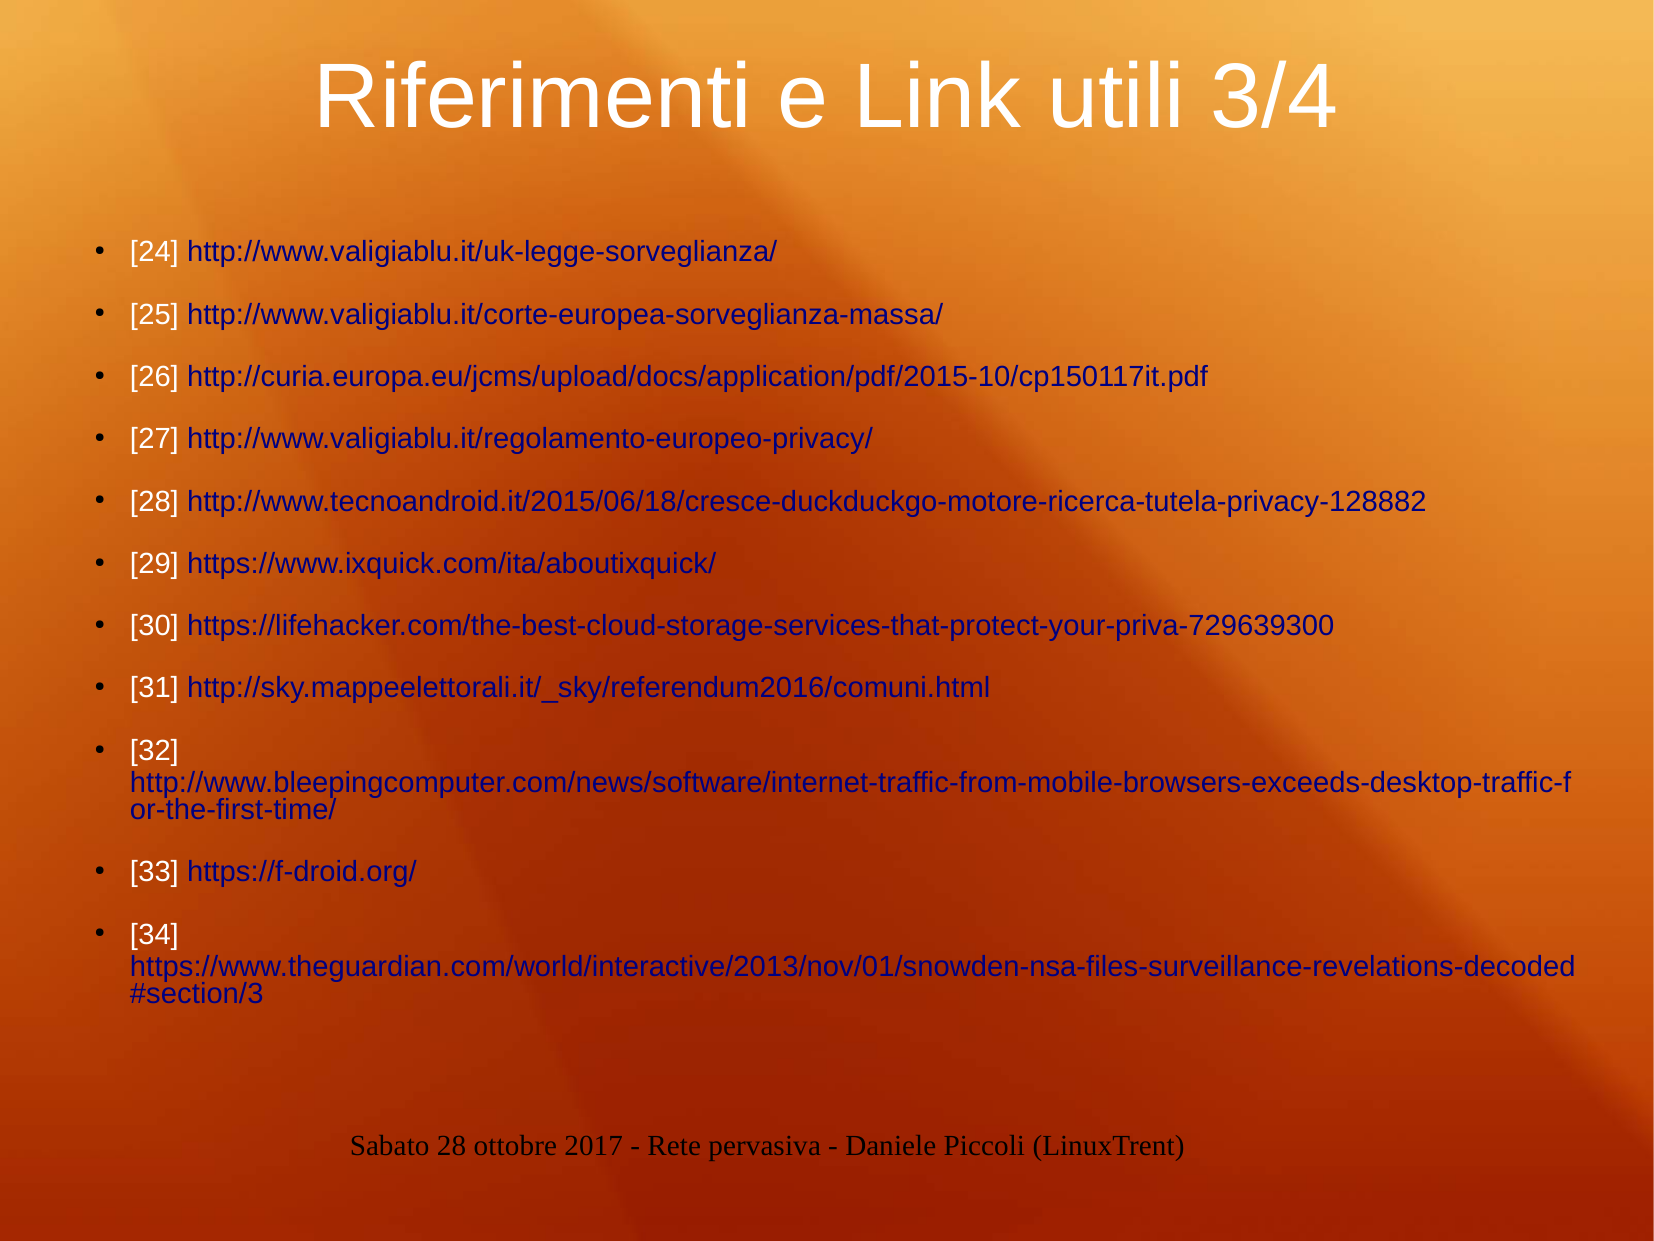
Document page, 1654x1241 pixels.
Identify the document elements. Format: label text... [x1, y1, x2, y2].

title Riferimenti e Link utili 3/4 [82, 25, 1571, 166]
list [24] http://www.valigiablu.it/uk-legge-sorveglianza/ [25] http://www.valigiablu.it/corte-europea-sorveglianza-massa/ [26] http://curia.europa.eu/jcms/upload/docs/application/pdf/2015-10/cp150117it.pdf [27] http://www.valigiablu.it/regolamento-europeo-privacy/ [28] http://www.tecnoandroid.it/2015/06/18/cresce-duckduckgo-motore-ricerca-tutela-privacy-128882 [29] https://www.ixquick.com/ita/aboutixquick/ [30] https://lifehacker.com/the-best-cloud-storage-services-that-protect-your-priva-729639300 [31] http://sky.mappeelettorali.it/_sky/referendum2016/comuni.html [32] http://www.bleepingcomputer.com/news/software/internet-traffic-from-mobile-browsers-exceeds-desktop-traffic-for-the-first-time/ [33] https://f-droid.org/ [34] https://www.theguardian.com/world/interactive/2013/nov/01/snowden-nsa-files-surveillance-revelations-decoded#section/3 [94, 235, 1583, 957]
picture [0, 0, 1654, 1241]
